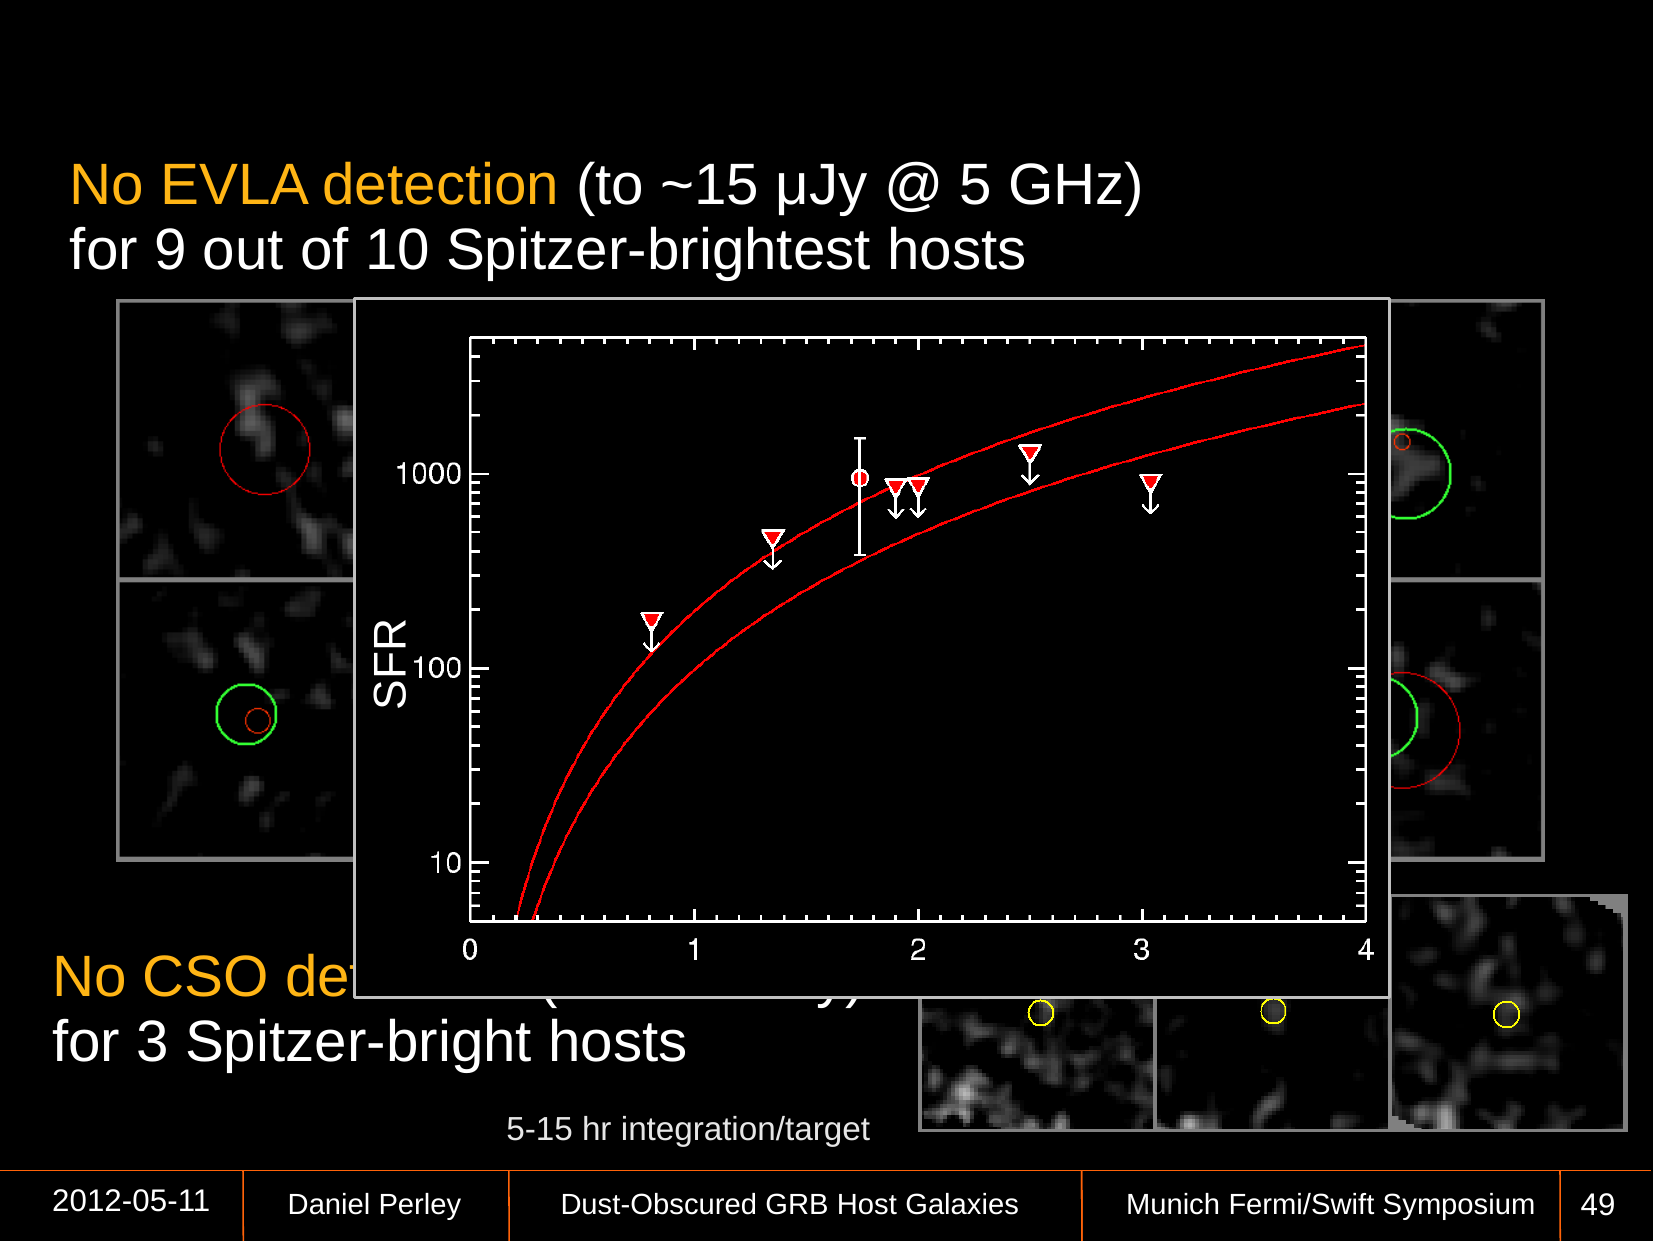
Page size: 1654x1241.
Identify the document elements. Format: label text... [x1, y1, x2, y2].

text_box No CSO detection (to ~10 mJy) for 3 Spitzer-bright hosts [37, 936, 901, 1082]
text_box SFR [356, 476, 423, 852]
picture [918, 894, 1628, 1132]
picture [116, 299, 353, 862]
text_box 5-15 hr integration/target [491, 1103, 895, 1156]
picture [1391, 299, 1545, 862]
text_box No EVLA detection (to ~15 μJy @ 5 GHz) for 9 out of 10 Spitzer-brightest hosts [55, 144, 1631, 289]
picture [356, 300, 1388, 997]
